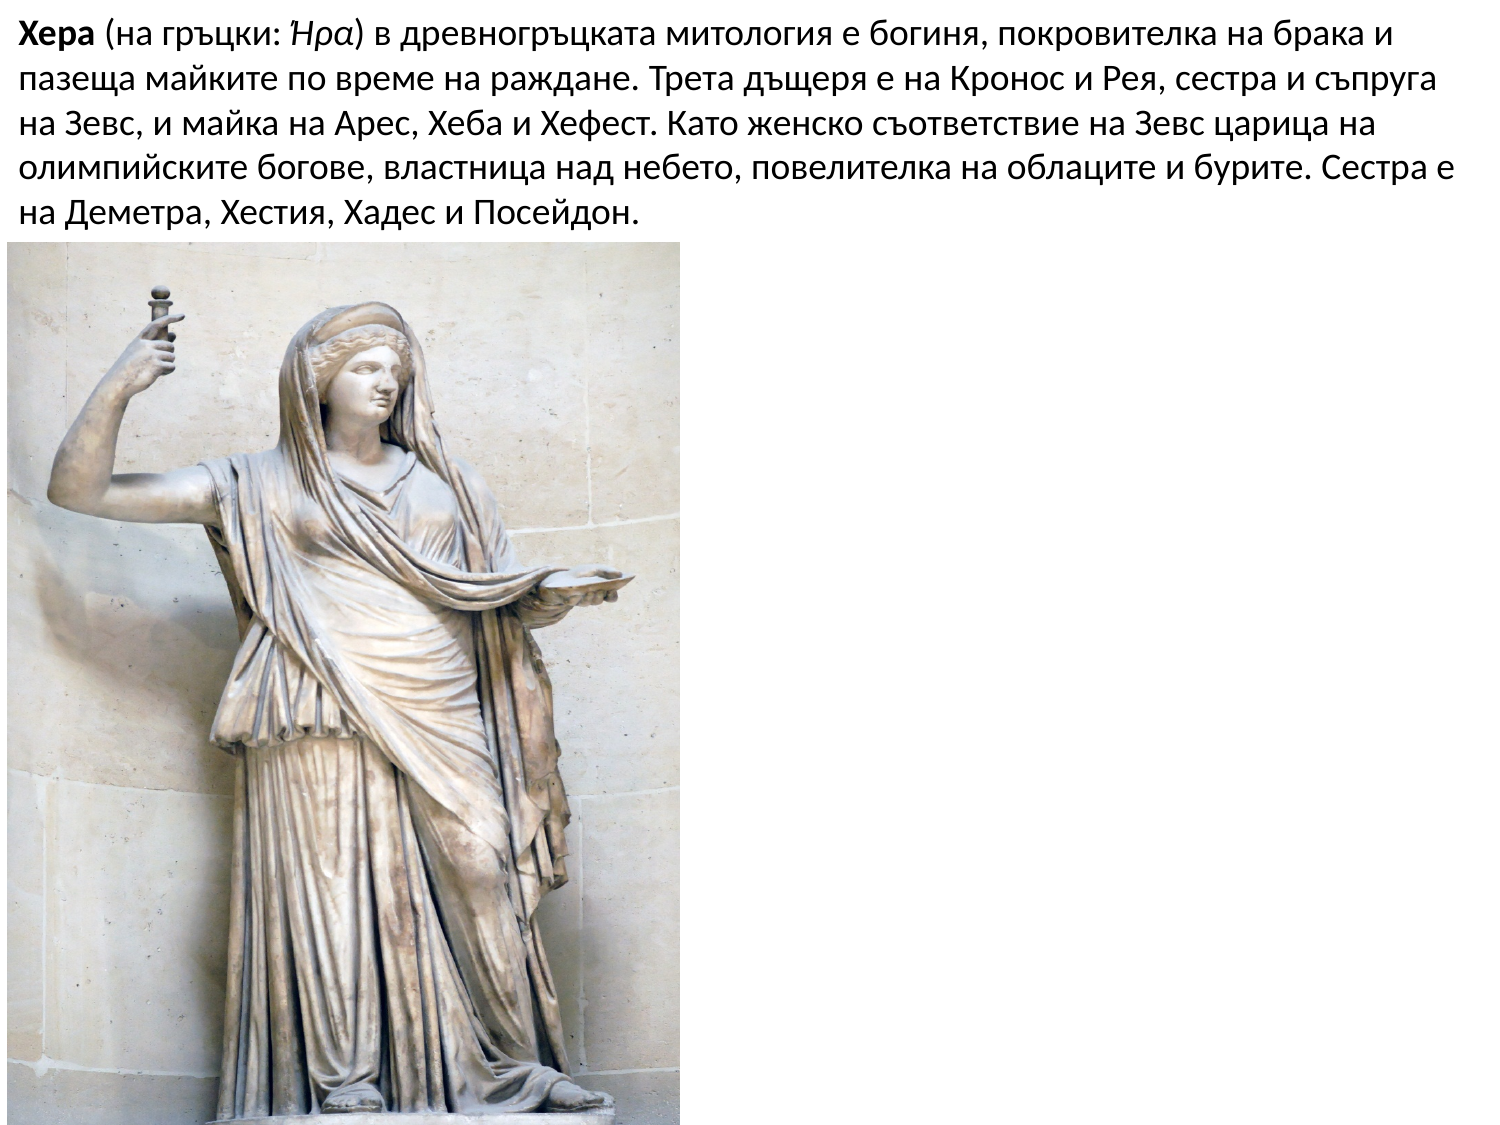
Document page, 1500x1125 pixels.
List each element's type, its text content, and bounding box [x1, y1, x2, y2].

picture [7, 242, 680, 1125]
text_box Хера (на гръцки: Ήρα) в древногръцката митология е богиня, покровителка на брака и пазеща майките по време на раждане. Трета дъщеря е на Кронос и Рея, сестра и съпруга на Зевс, и майка на Арес, Хеба и Хефест. Като женско съответствие на Зевс царица на олимпийските богове, властница над небето, повелителка на облаците и бурите. Сестра е на Деметра, Хестия, Хадес и Посейдон. [3, 0, 1500, 240]
